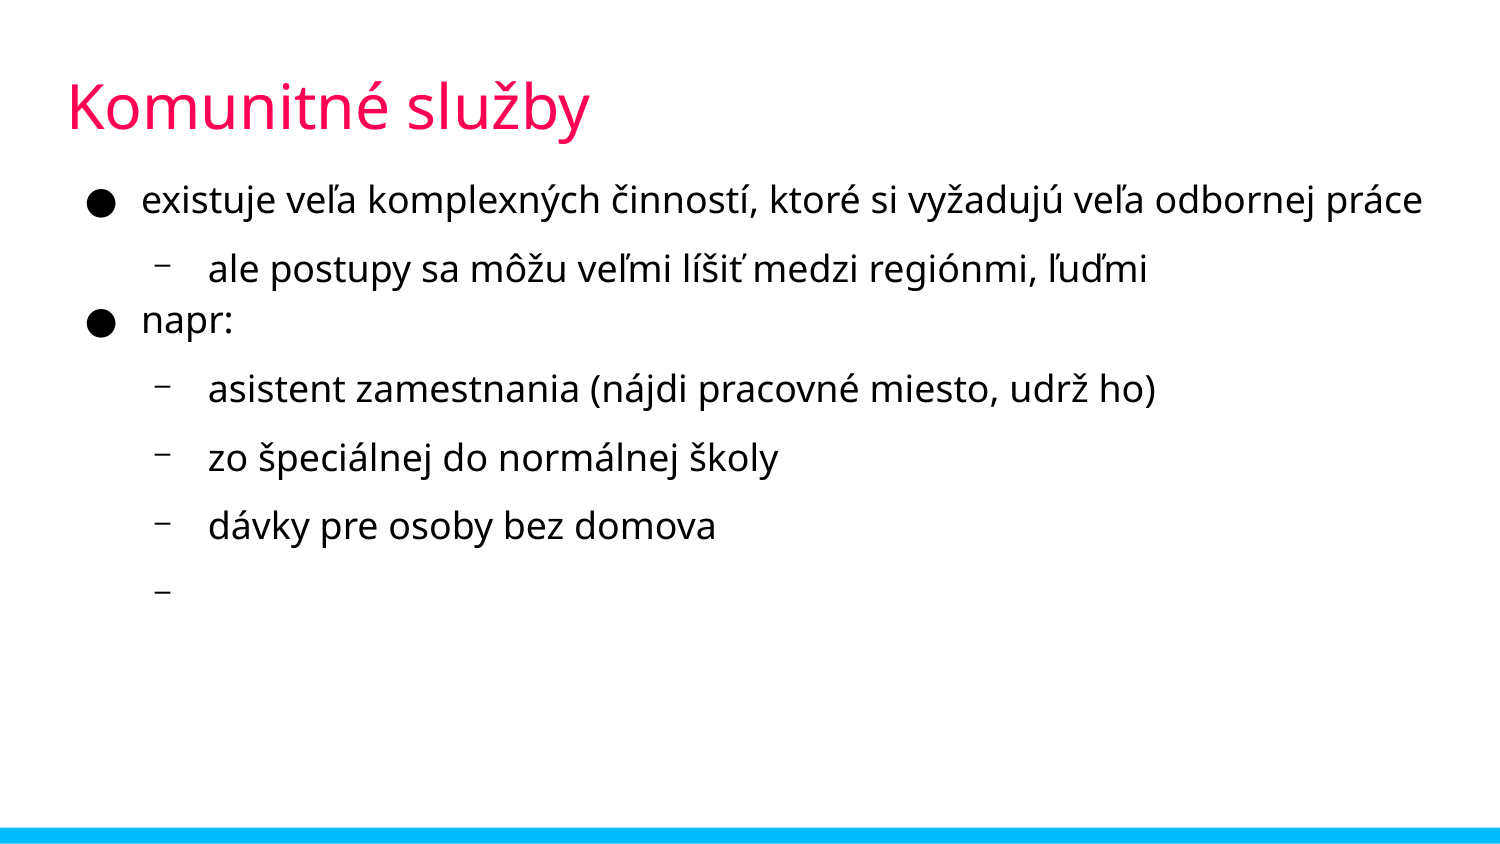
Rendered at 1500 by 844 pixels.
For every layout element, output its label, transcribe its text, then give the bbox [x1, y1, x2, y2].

list existuje veľa komplexných činností, ktoré si vyžadujú veľa odbornej práce ale postupy sa môžu veľmi líšiť medzi regiónmi, ľuďmi napr: asistent zamestnania (nájdi pracovné miesto, udrž ho) zo špeciálnej do normálnej školy dávky pre osoby bez domova [51, 154, 1449, 705]
title Komunitné služby [51, 51, 1449, 154]
